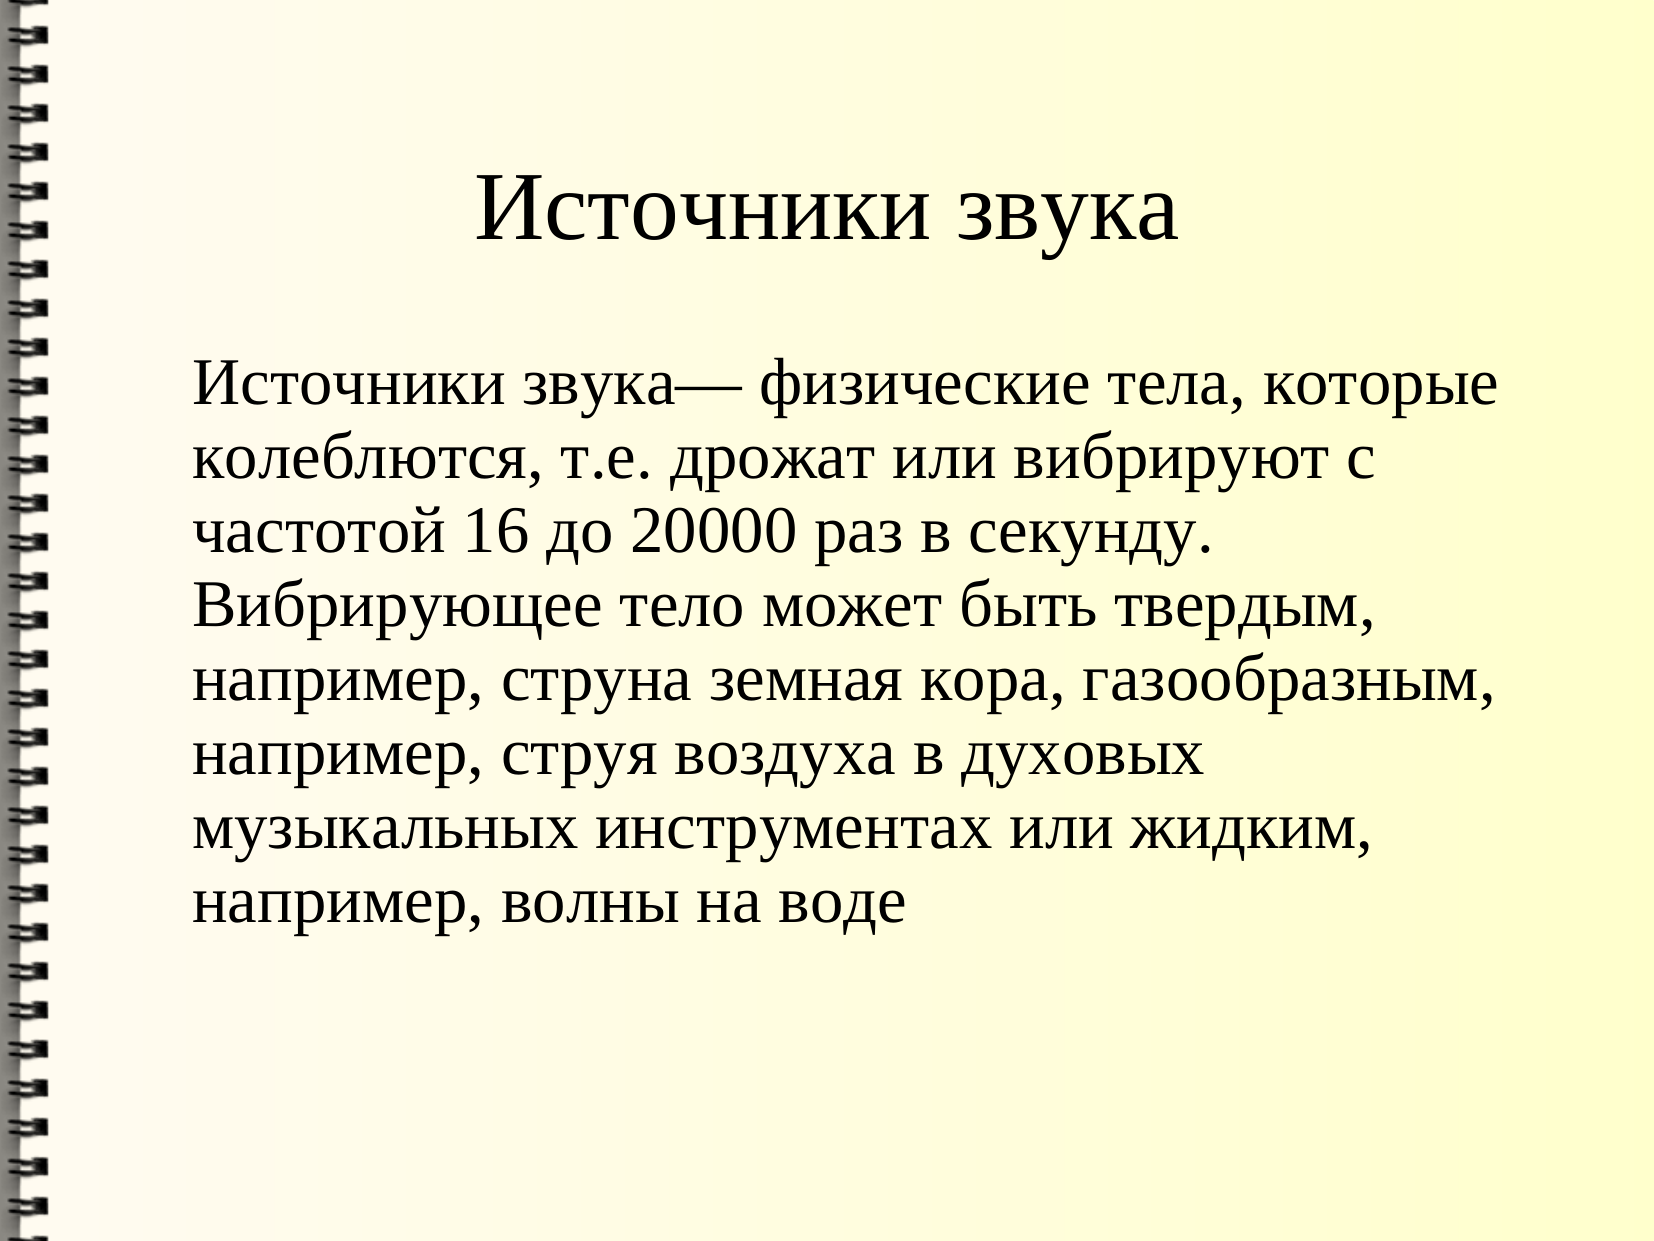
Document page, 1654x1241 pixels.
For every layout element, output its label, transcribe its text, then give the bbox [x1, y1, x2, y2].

title Источники звука [121, 102, 1534, 310]
picture [0, 0, 1654, 1241]
list Источники звука— физические тела, которые колеблются, т.е. дрожат или вибрируют с частотой 16 до 20000 раз в секунду. Вибрирующее тело может быть твердым, например, струна земная кора, газообразным, например, струя воздуха в духовых музыкальных инструментах или жидким, например, волны на воде [121, 344, 1534, 1127]
